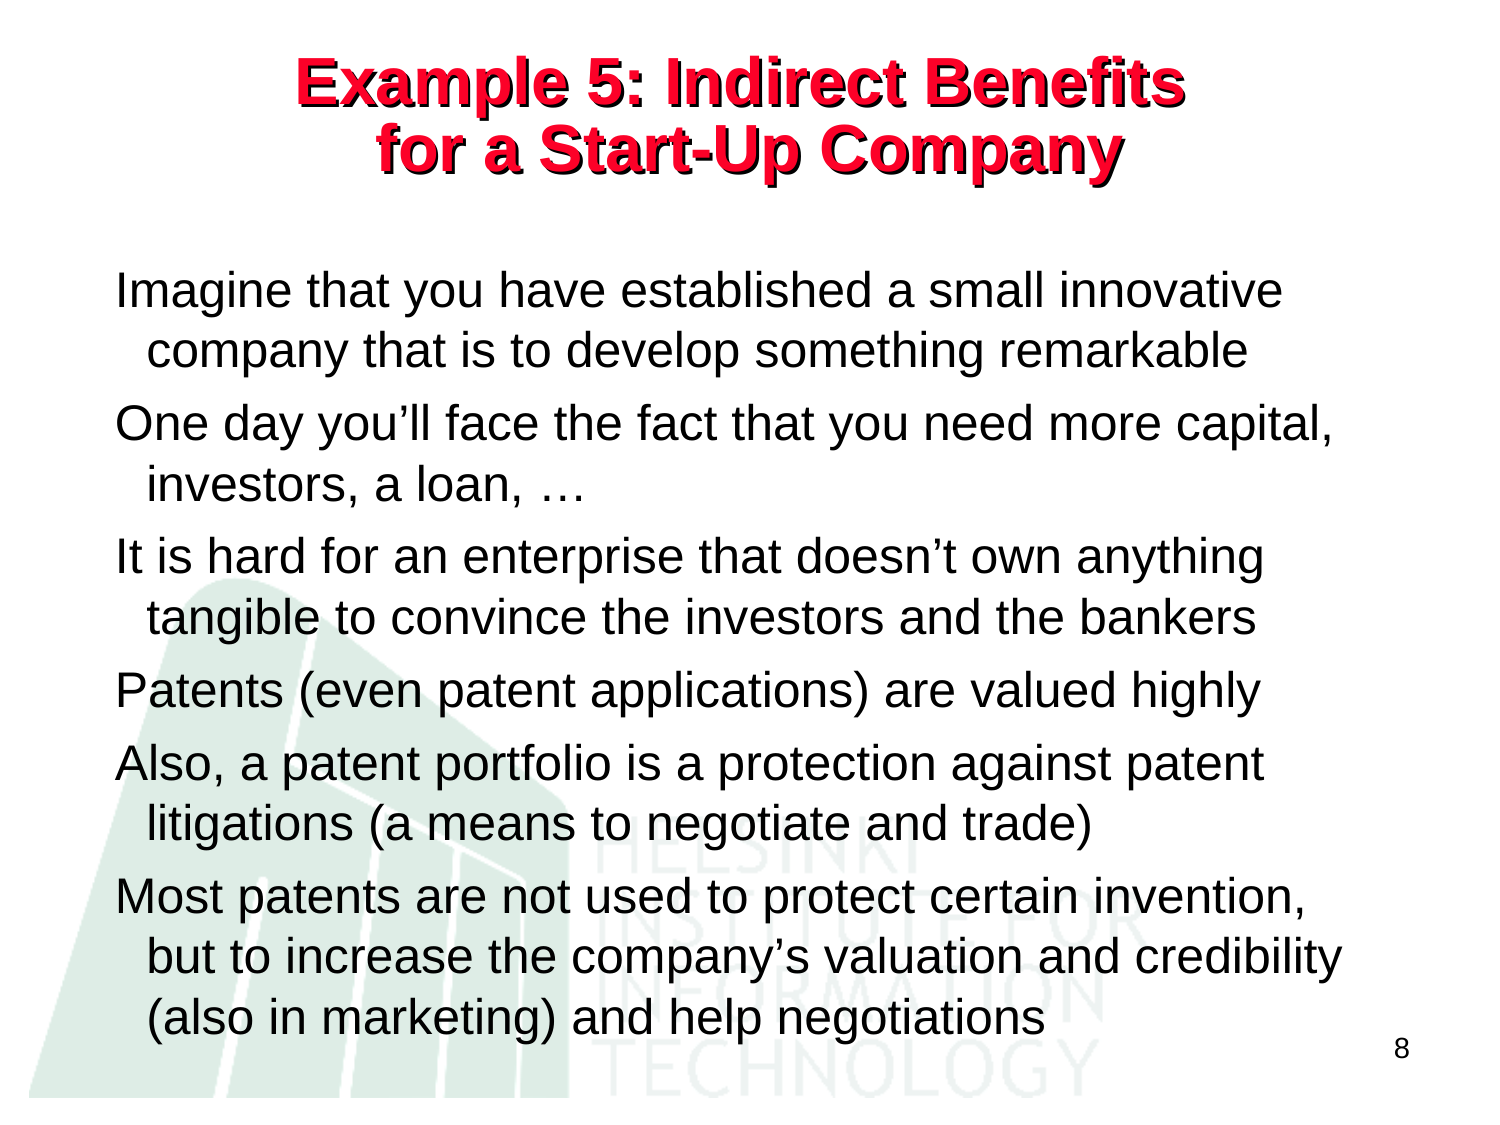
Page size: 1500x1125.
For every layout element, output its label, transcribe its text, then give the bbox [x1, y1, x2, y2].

title Example 5: Indirect Benefits for a Start-Up Company [99, 39, 1401, 198]
list Imagine that you have established a small innovative company that is to develop something remarkable One day you’ll face the fact that you need more capital, investors, a loan, … It is hard for an enterprise that doesn’t own anything tangible to convince the investors and the bankers Patents (even patent applications) are valued highly Also, a patent portfolio is a protection against patent litigations (a means to negotiate and trade) Most patents are not used to protect certain invention, but to increase the company’s valuation and credibility (also in marketing) and help negotiations [99, 249, 1401, 1053]
